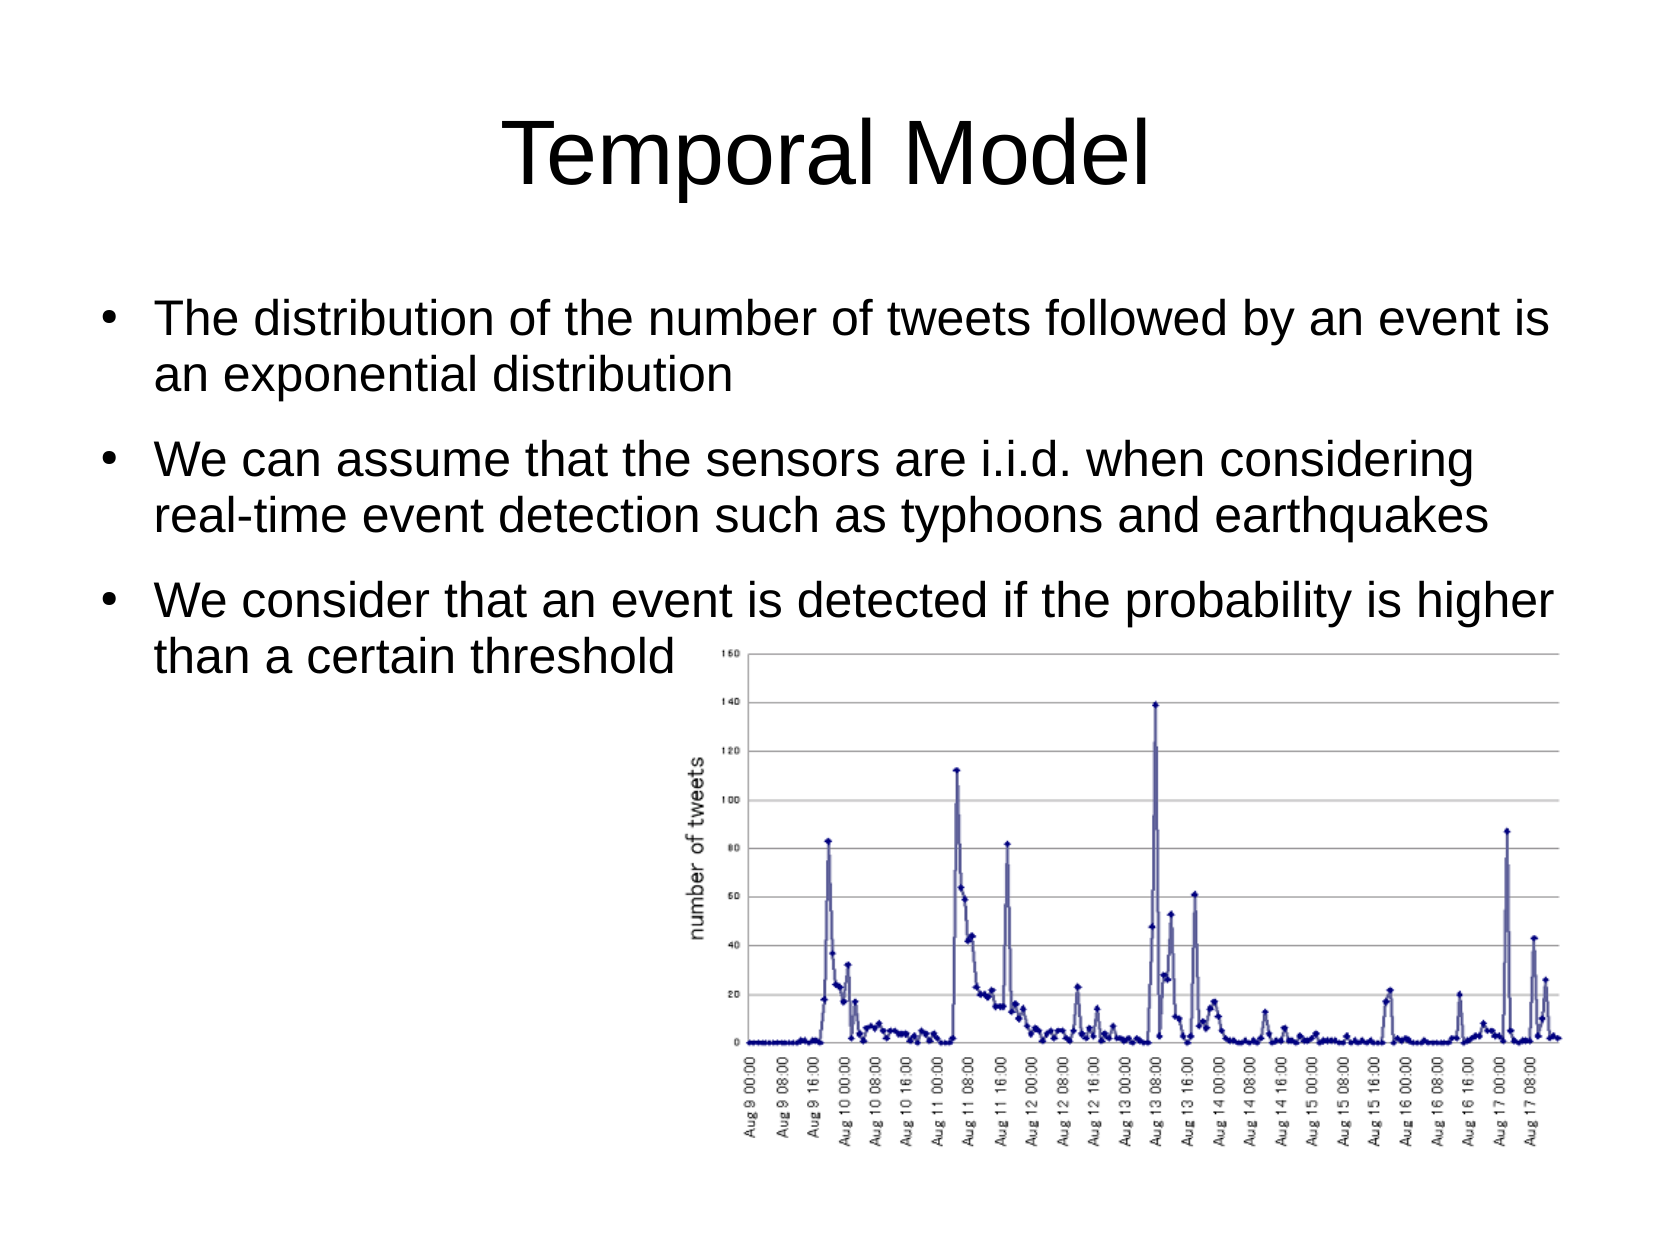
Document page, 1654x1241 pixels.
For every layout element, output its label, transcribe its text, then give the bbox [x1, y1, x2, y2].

title Temporal Model [82, 49, 1571, 257]
picture [675, 637, 1576, 1163]
list The distribution of the number of tweets followed by an event is an exponential distribution We can assume that the sensors are i.i.d. when considering real-time event detection such as typhoons and earthquakes We consider that an event is detected if the probability is higher than a certain threshold [82, 290, 1571, 1109]
